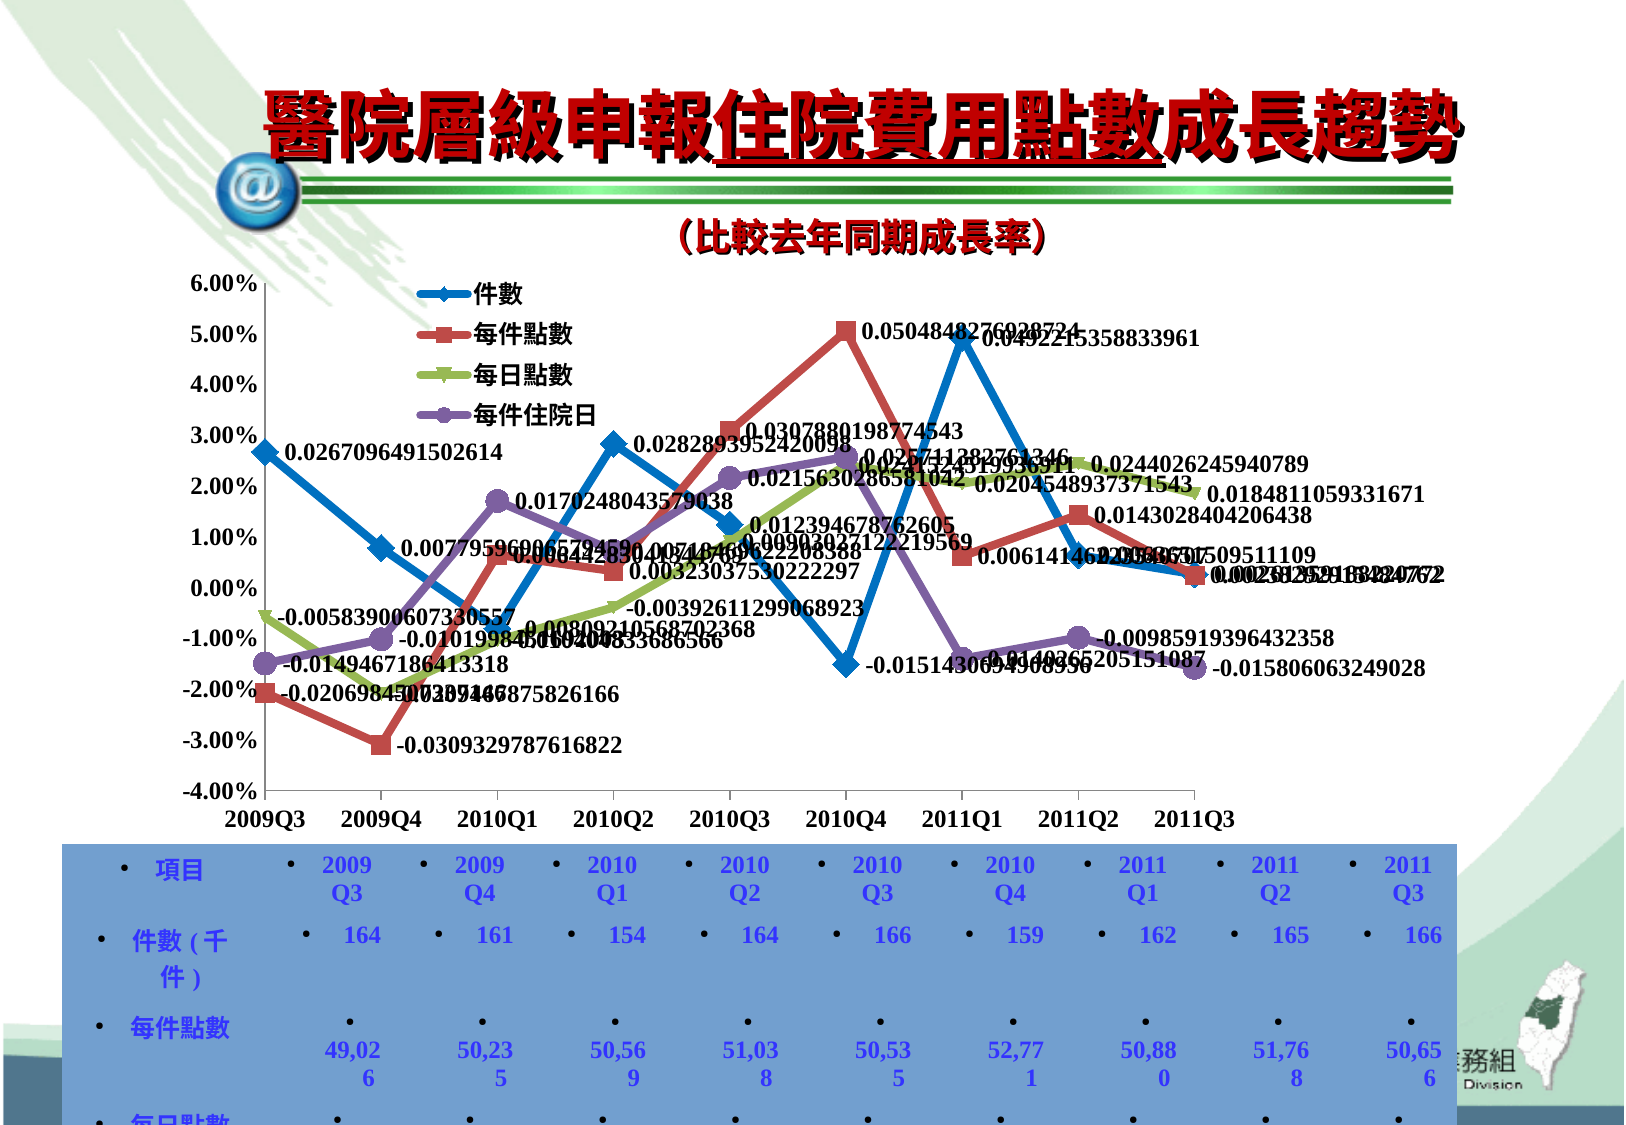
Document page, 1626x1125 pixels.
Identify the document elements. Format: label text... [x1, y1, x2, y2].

table_cell 5,056 [396, 1099, 528, 1125]
table_cell 164 [661, 914, 794, 1001]
table_header 2011Q3 [1324, 844, 1457, 914]
table_cell 51,768 [1192, 1001, 1324, 1099]
table_cell 52,771 [926, 1001, 1059, 1099]
table_cell 每日點數 [62, 1099, 263, 1125]
table_header 2010Q1 [528, 844, 661, 914]
table_cell 50,880 [1059, 1001, 1192, 1099]
table_cell 50,235 [396, 1001, 528, 1099]
table_cell 50,656 [1324, 1001, 1457, 1099]
table_header 2009Q3 [263, 844, 396, 914]
table_cell 5,106 [661, 1099, 794, 1125]
table_cell 166 [1324, 914, 1457, 1001]
title 醫院層級申報住院費用點數成長趨勢 （比較去年同期成長率） [162, 70, 1562, 258]
table_cell 162 [1059, 914, 1192, 1001]
table_header 項目 [62, 844, 263, 914]
table_cell 5,075 [263, 1099, 396, 1125]
table_cell 50,569 [528, 1001, 661, 1099]
table_header 2010Q4 [926, 844, 1059, 914]
table_cell 49,026 [263, 1001, 396, 1099]
table_cell 每件點數 [62, 1001, 263, 1099]
table_cell 件數(千件) [62, 914, 263, 1001]
table_cell 166 [794, 914, 926, 1001]
table_cell 5,255 [1059, 1099, 1192, 1125]
table_cell 51,038 [661, 1001, 794, 1099]
chart [156, 257, 1469, 844]
table_header 2011Q2 [1192, 844, 1324, 914]
table_cell 5,178 [926, 1099, 1059, 1125]
table_cell 154 [528, 914, 661, 1001]
table_cell 5,150 [528, 1099, 661, 1125]
table_header 2010Q3 [794, 844, 926, 914]
table_cell 5,121 [794, 1099, 926, 1125]
table_header 2011Q1 [1059, 844, 1192, 914]
table_header 2009Q4 [396, 844, 528, 914]
table_header 2010Q2 [661, 844, 794, 914]
table_cell 161 [396, 914, 528, 1001]
table_cell 165 [1192, 914, 1324, 1001]
table_cell 159 [926, 914, 1059, 1001]
table_cell 164 [263, 914, 396, 1001]
table_cell 50,535 [794, 1001, 926, 1099]
table_cell 5,230 [1192, 1099, 1324, 1125]
table_cell 5,216 [1324, 1099, 1457, 1125]
